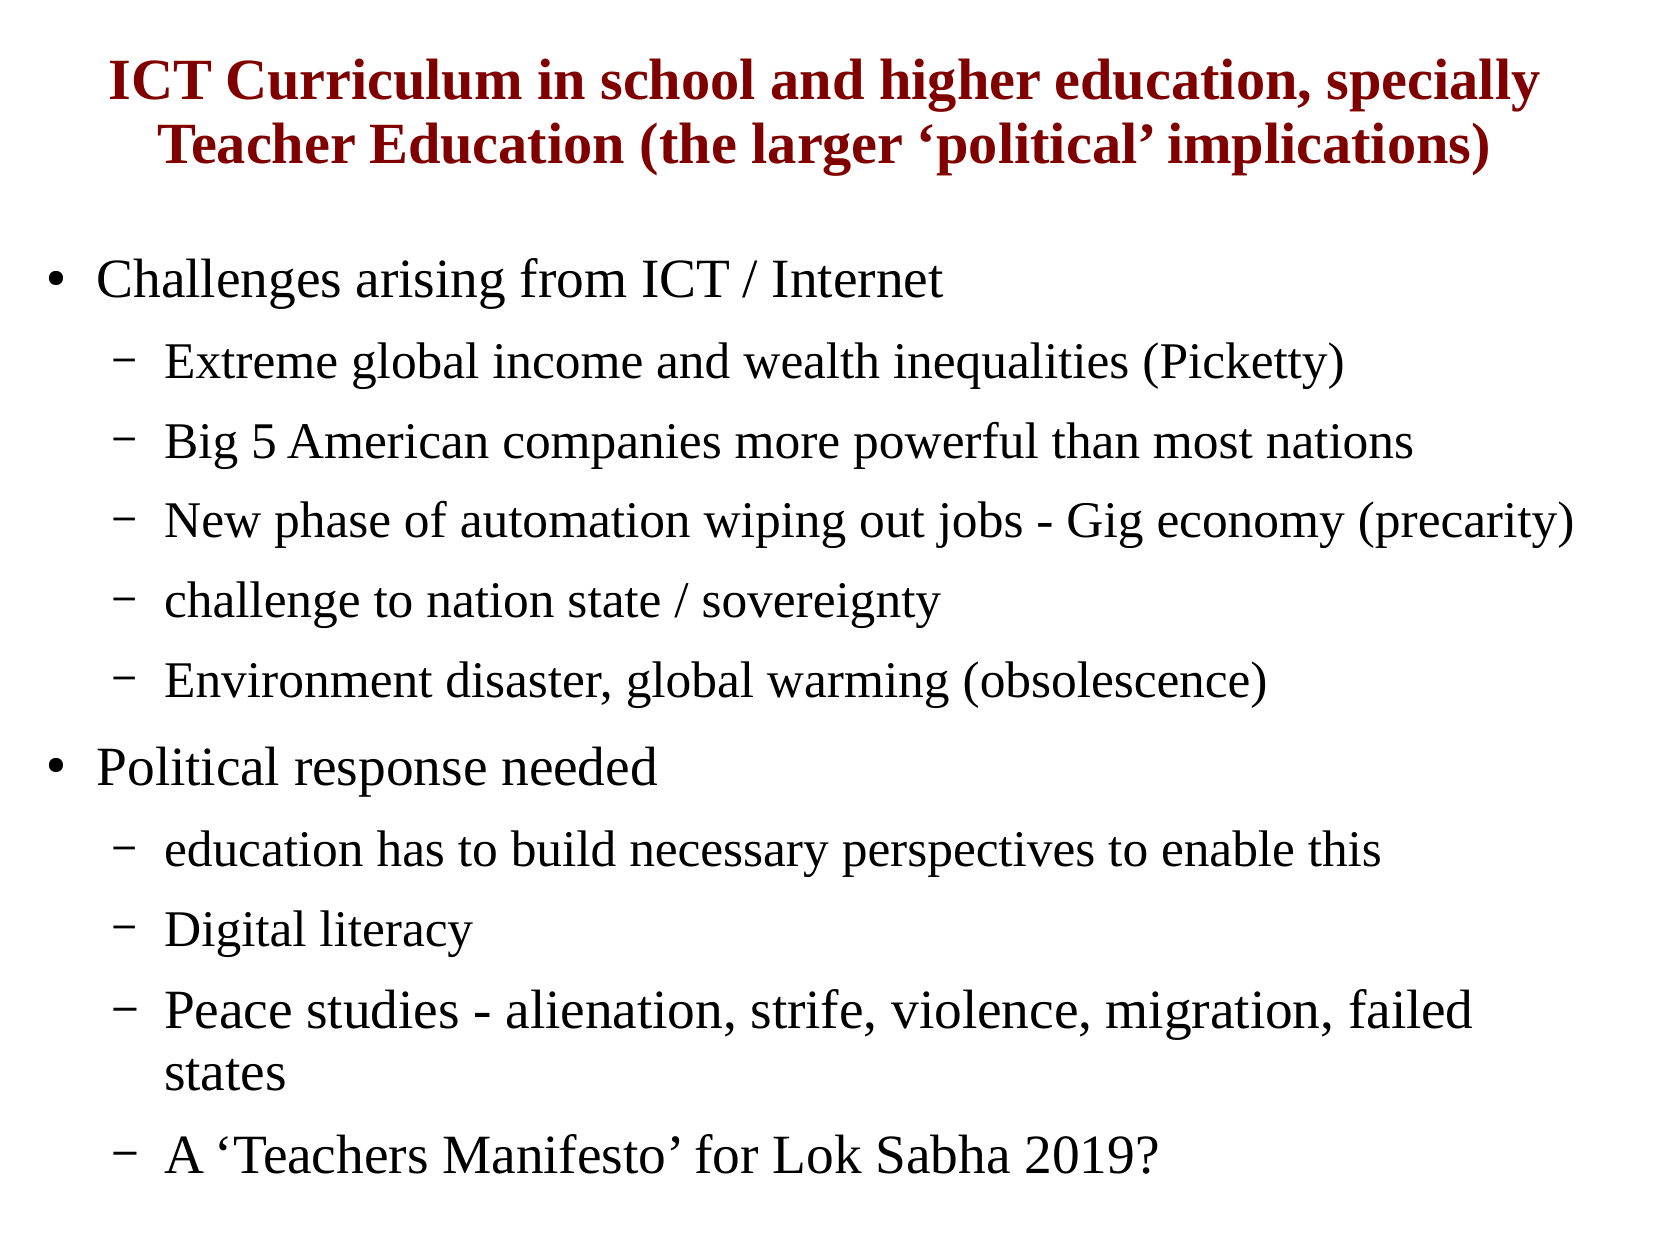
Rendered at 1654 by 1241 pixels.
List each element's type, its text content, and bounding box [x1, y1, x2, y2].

title ICT Curriculum in school and higher education, specially Teacher Education (the larger ‘political’ implications) [15, 8, 1636, 216]
list Challenges arising from ICT / Internet Extreme global income and wealth inequalities (Picketty) Big 5 American companies more powerful than most nations New phase of automation wiping out jobs - Gig economy (precarity) challenge to nation state / sovereignty Environment disaster, global warming (obsolescence) Political response needed education has to build necessary perspectives to enable this Digital literacy Peace studies - alienation, strife, violence, migration, failed states A ‘Teachers Manifesto’ for Lok Sabha 2019? [29, 248, 1597, 1239]
